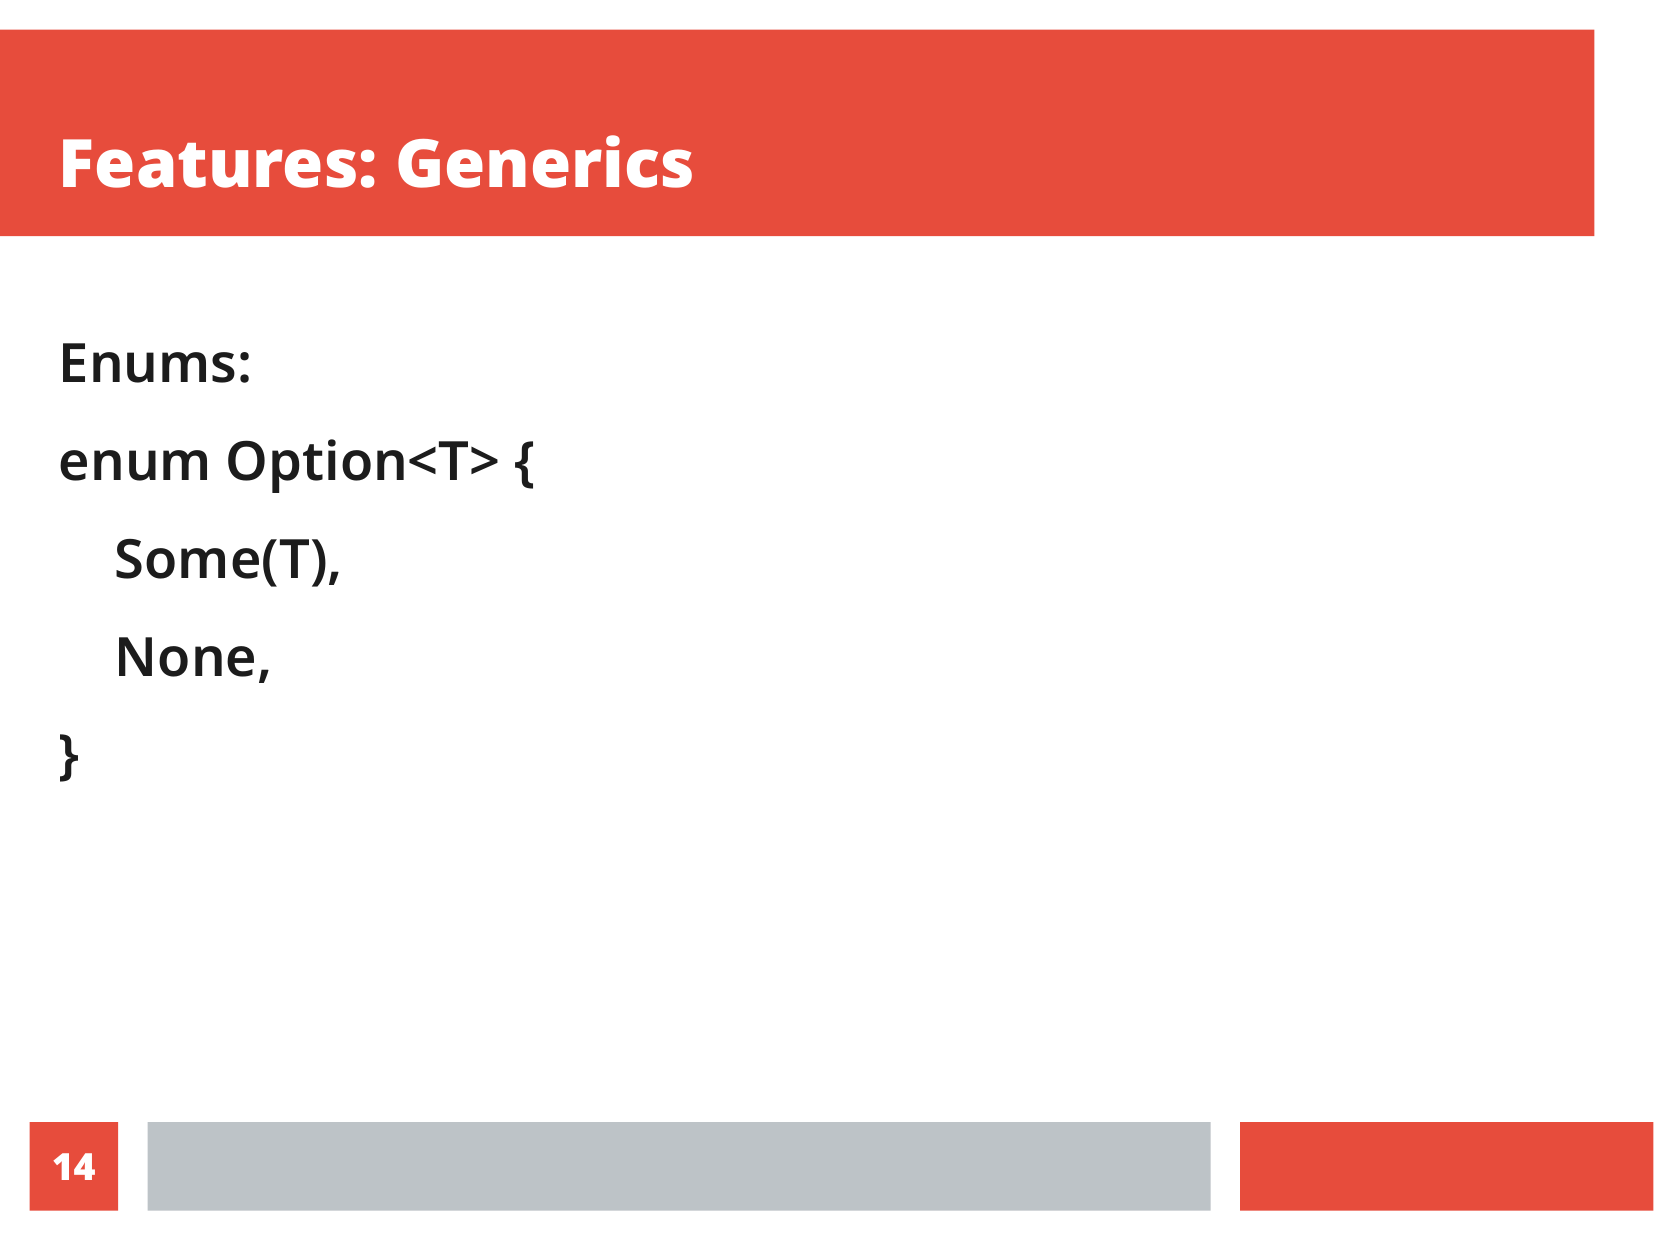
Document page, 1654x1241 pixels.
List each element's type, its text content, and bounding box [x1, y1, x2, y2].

list Enums: enum Option<T> { Some(T), None, } [59, 324, 1565, 1093]
title Features: Generics [59, 59, 1595, 207]
